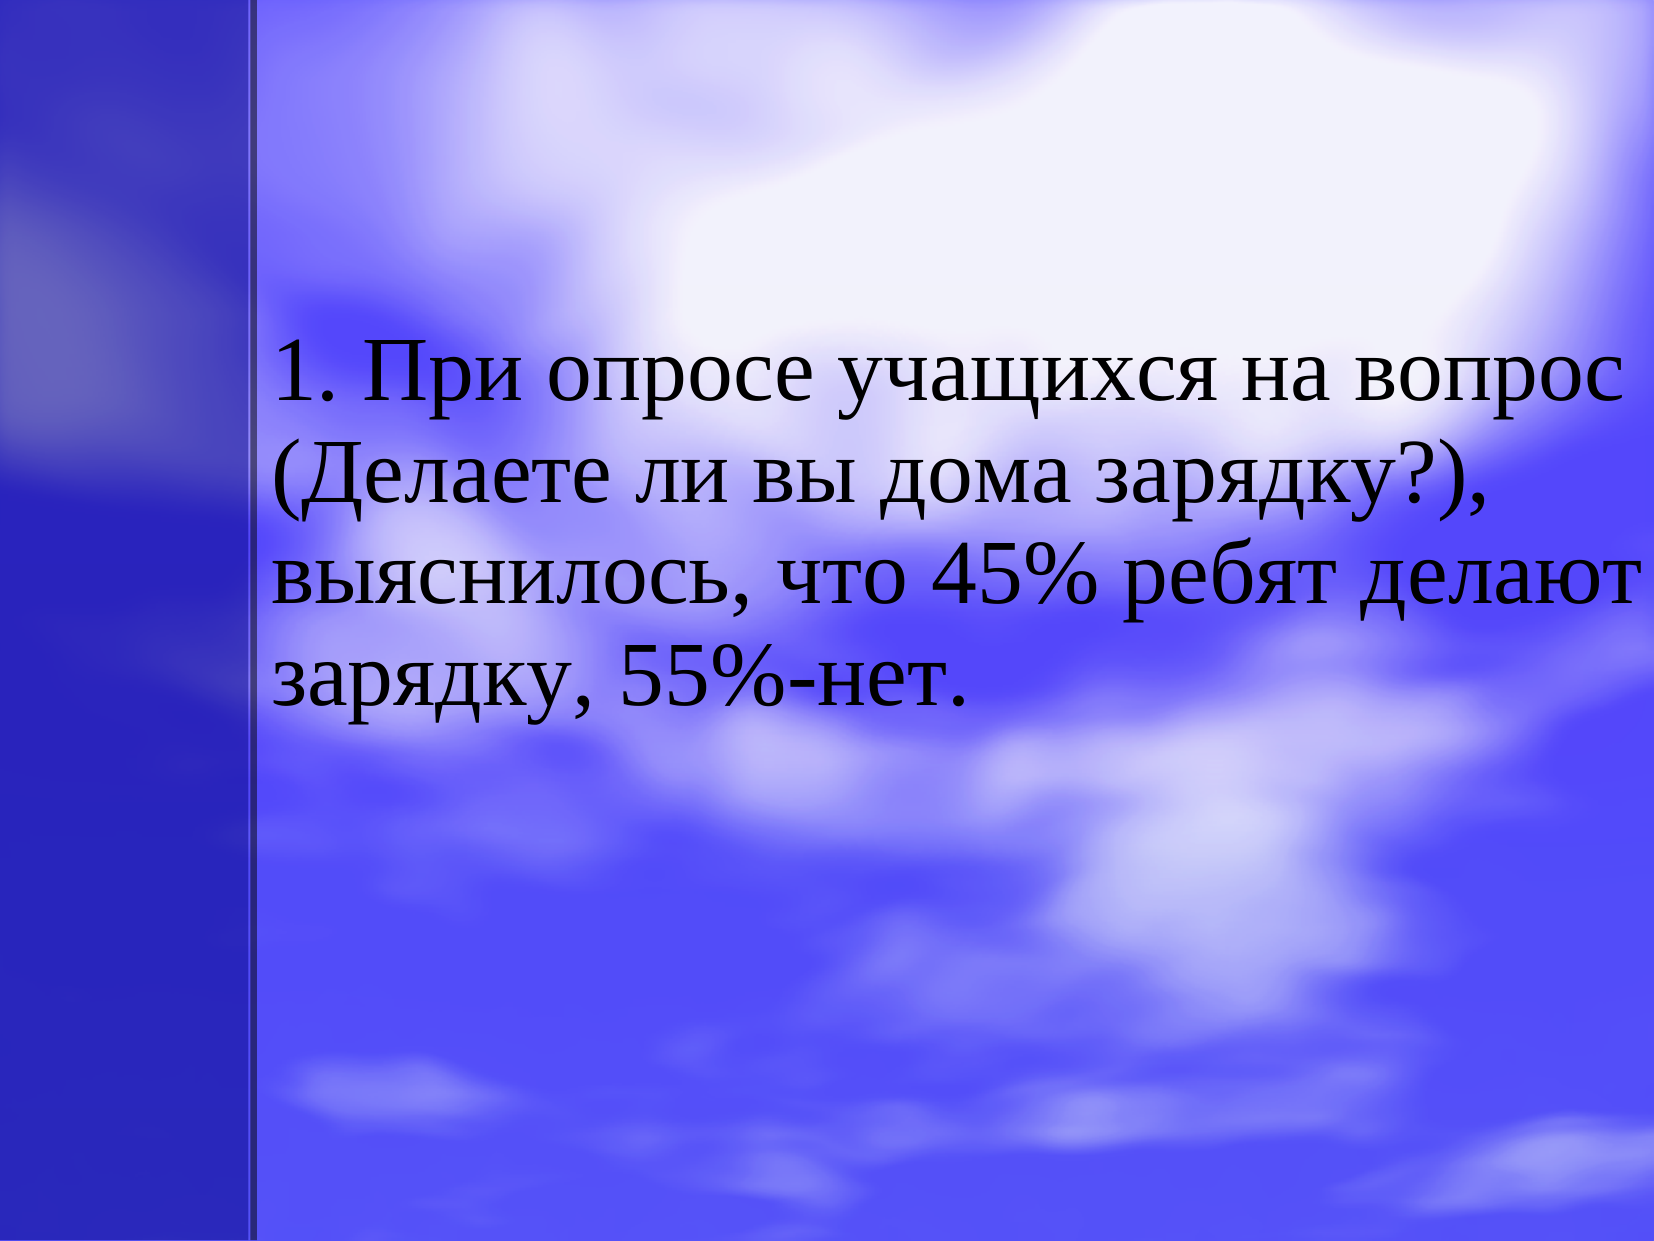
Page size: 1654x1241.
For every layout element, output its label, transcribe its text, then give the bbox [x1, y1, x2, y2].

title 1. При опросе учащихся на вопрос (Делаете ли вы дома зарядку?), выяснилось, что 45% ребят делают зарядку, 55%-нет. [270, 0, 1654, 1241]
